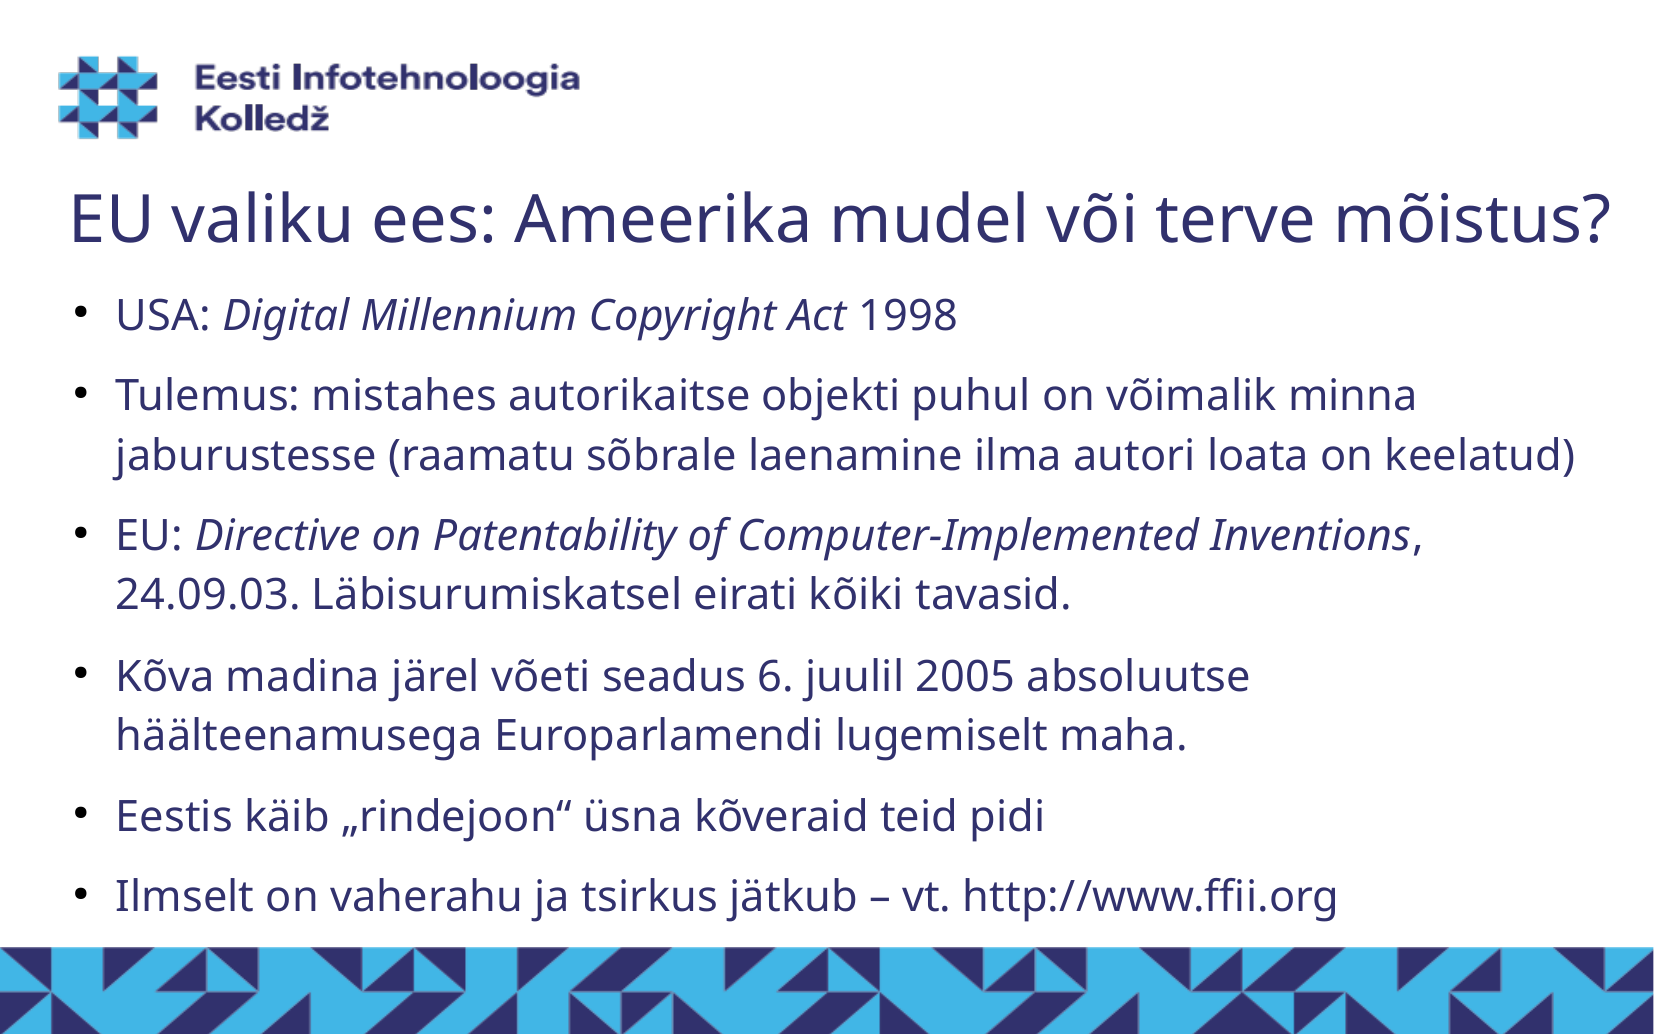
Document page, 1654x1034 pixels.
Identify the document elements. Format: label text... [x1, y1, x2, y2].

title EU valiku ees: Ameerika mudel või terve mõistus? [68, 128, 1619, 305]
list USA: Digital Millennium Copyright Act 1998 Tulemus: mistahes autorikaitse objekti puhul on võimalik minna jaburustesse (raamatu sõbrale laenamine ilma autori loata on keelatud) EU: Directive on Patentability of Computer-Implemented Inventions, 24.09.03. Läbisurumiskatsel eirati kõiki tavasid. Kõva madina järel võeti seadus 6. juulil 2005 absoluutse häälteenamusega Europarlamendi lugemiselt maha. Eestis käib „rindejoon“ üsna kõveraid teid pidi Ilmselt on vaherahu ja tsirkus jätkub – vt. http://www.ffii.org [59, 283, 1595, 936]
